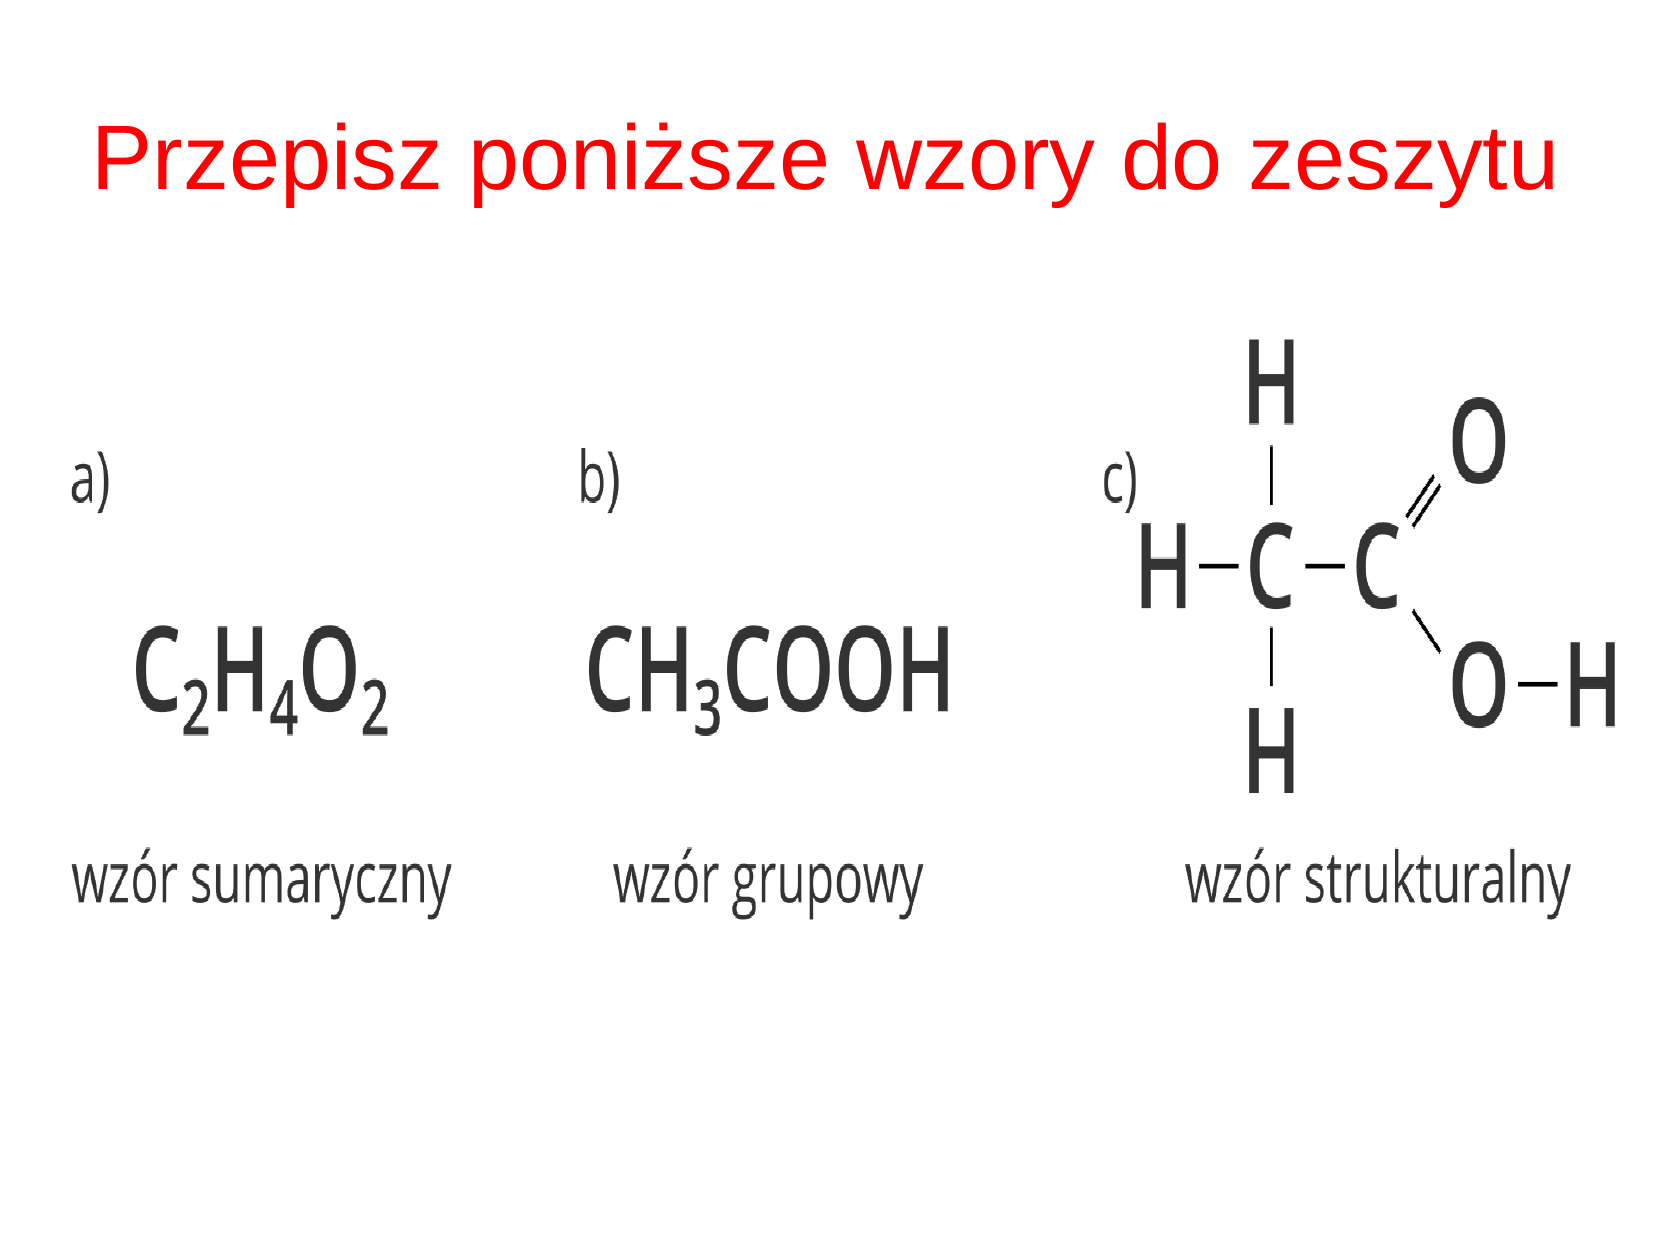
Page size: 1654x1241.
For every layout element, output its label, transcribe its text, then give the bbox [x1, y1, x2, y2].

title Przepisz poniższe wzory do zeszytu [82, 49, 1571, 256]
picture [16, 256, 1654, 1004]
